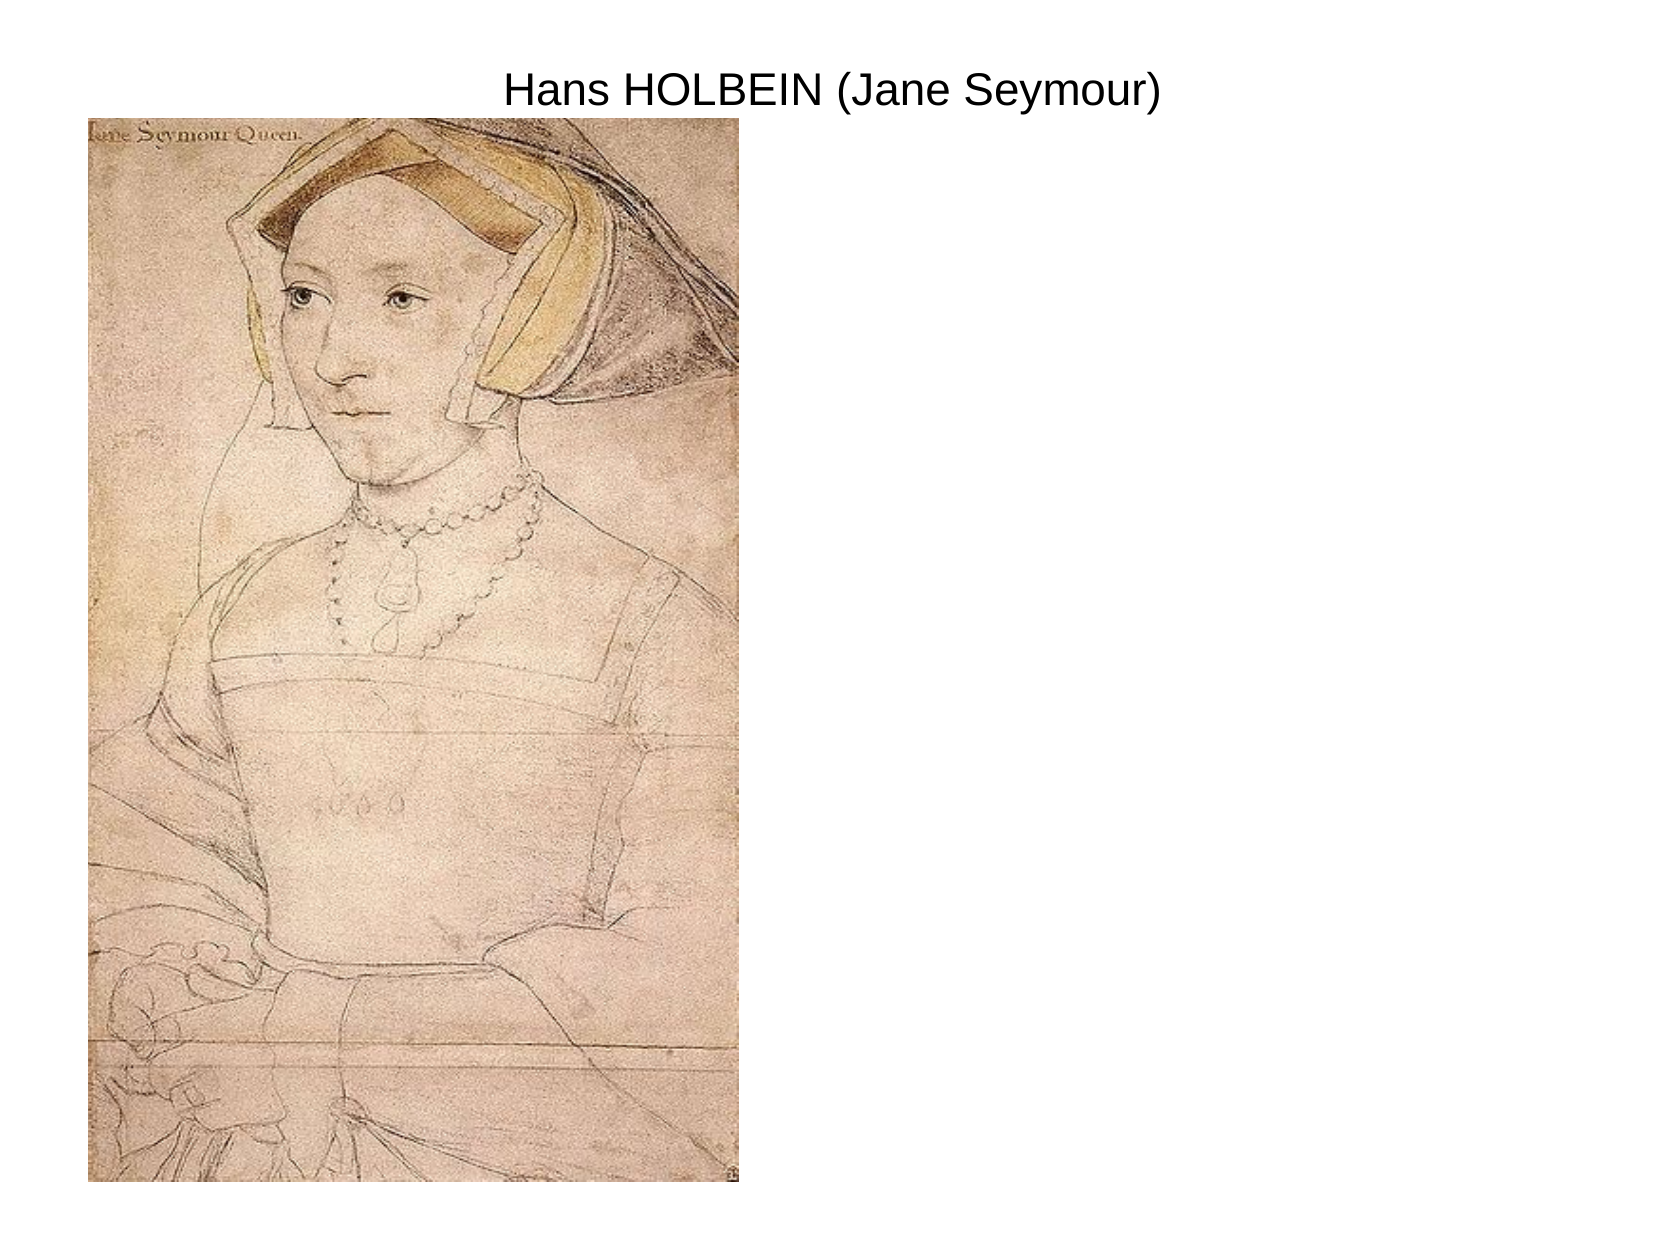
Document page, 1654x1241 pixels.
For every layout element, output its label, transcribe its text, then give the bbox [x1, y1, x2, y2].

picture [88, 118, 739, 1182]
title Hans HOLBEIN (Jane Seymour) [88, 29, 1577, 150]
